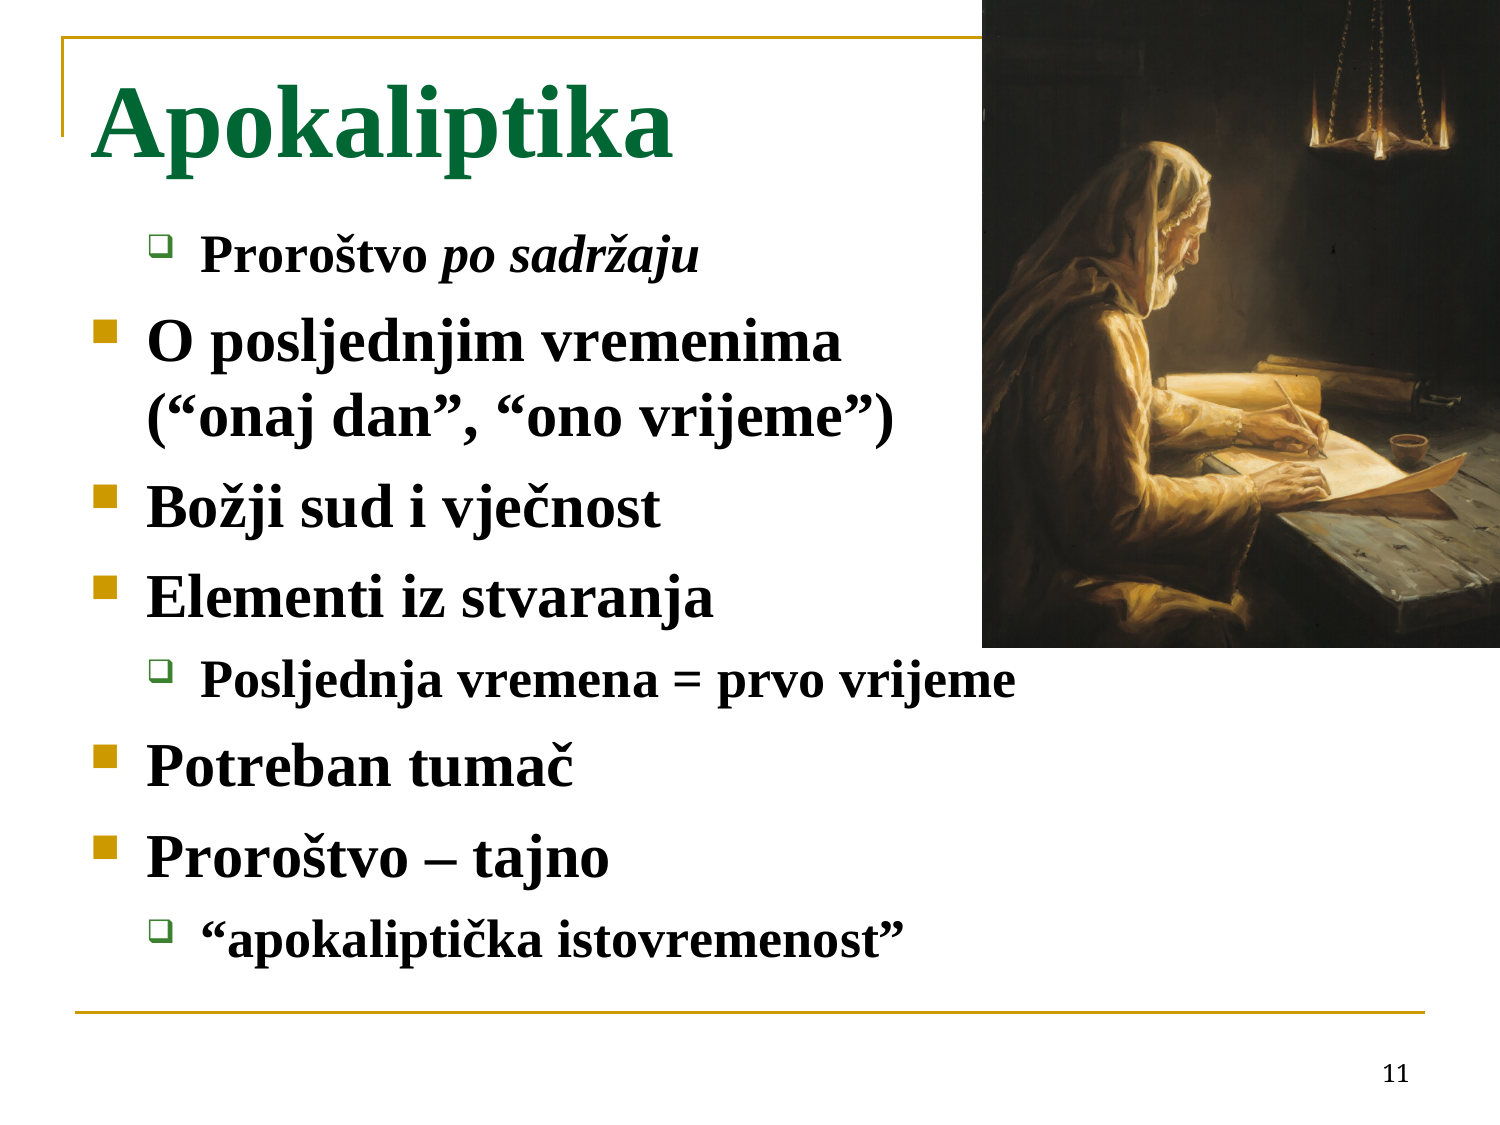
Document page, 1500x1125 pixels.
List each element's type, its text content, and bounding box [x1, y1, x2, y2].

picture [982, 0, 1500, 648]
text_box <number> [1074, 1024, 1426, 1100]
title Apokaliptika [75, 45, 982, 210]
list Proroštvo po sadržaju O posljednjim vremenima (“onaj dan”, “ono vrijeme”) Božji sud i vječnost Elementi iz stvaranja Posljednja vremena = prvo vrijeme Potreban tumač Proroštvo – tajno “apokaliptička istovremenost” [75, 210, 1161, 1009]
